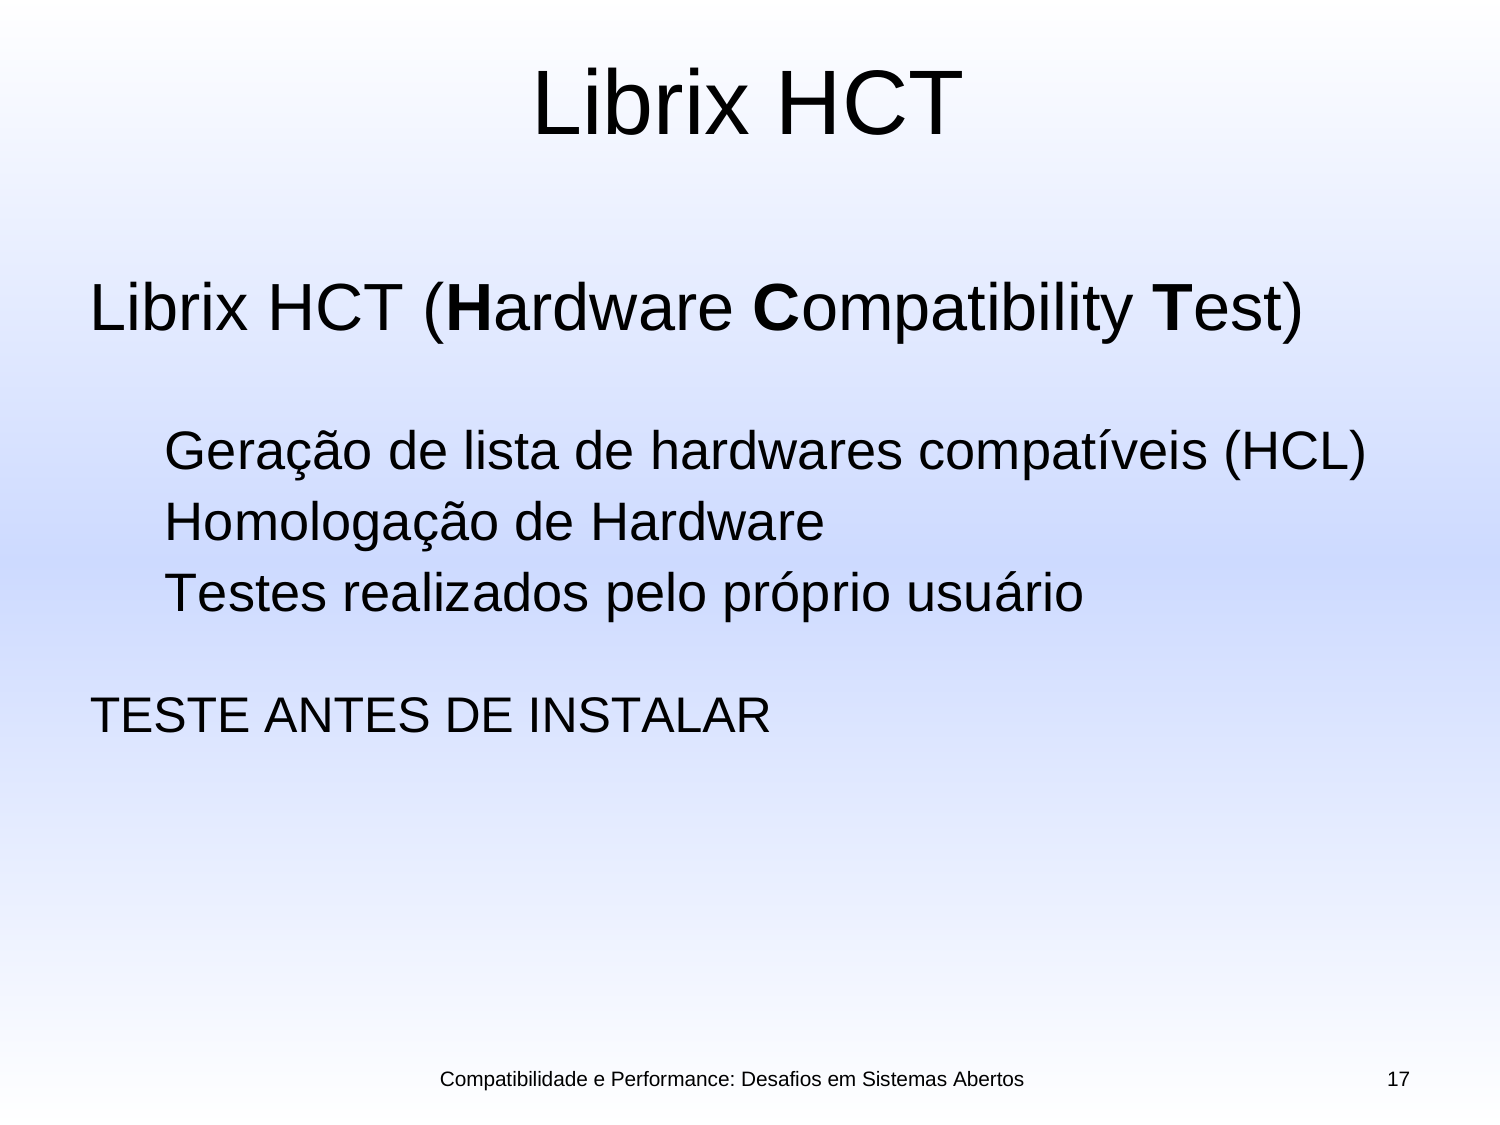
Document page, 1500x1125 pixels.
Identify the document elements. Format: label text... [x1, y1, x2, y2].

title Librix HCT [15, 0, 1481, 221]
list Librix HCT (Hardware Compatibility Test) Geração de lista de hardwares compatíveis (HCL) Homologação de Hardware Testes realizados pelo próprio usuário TESTE ANTES DE INSTALAR [75, 262, 1426, 1006]
